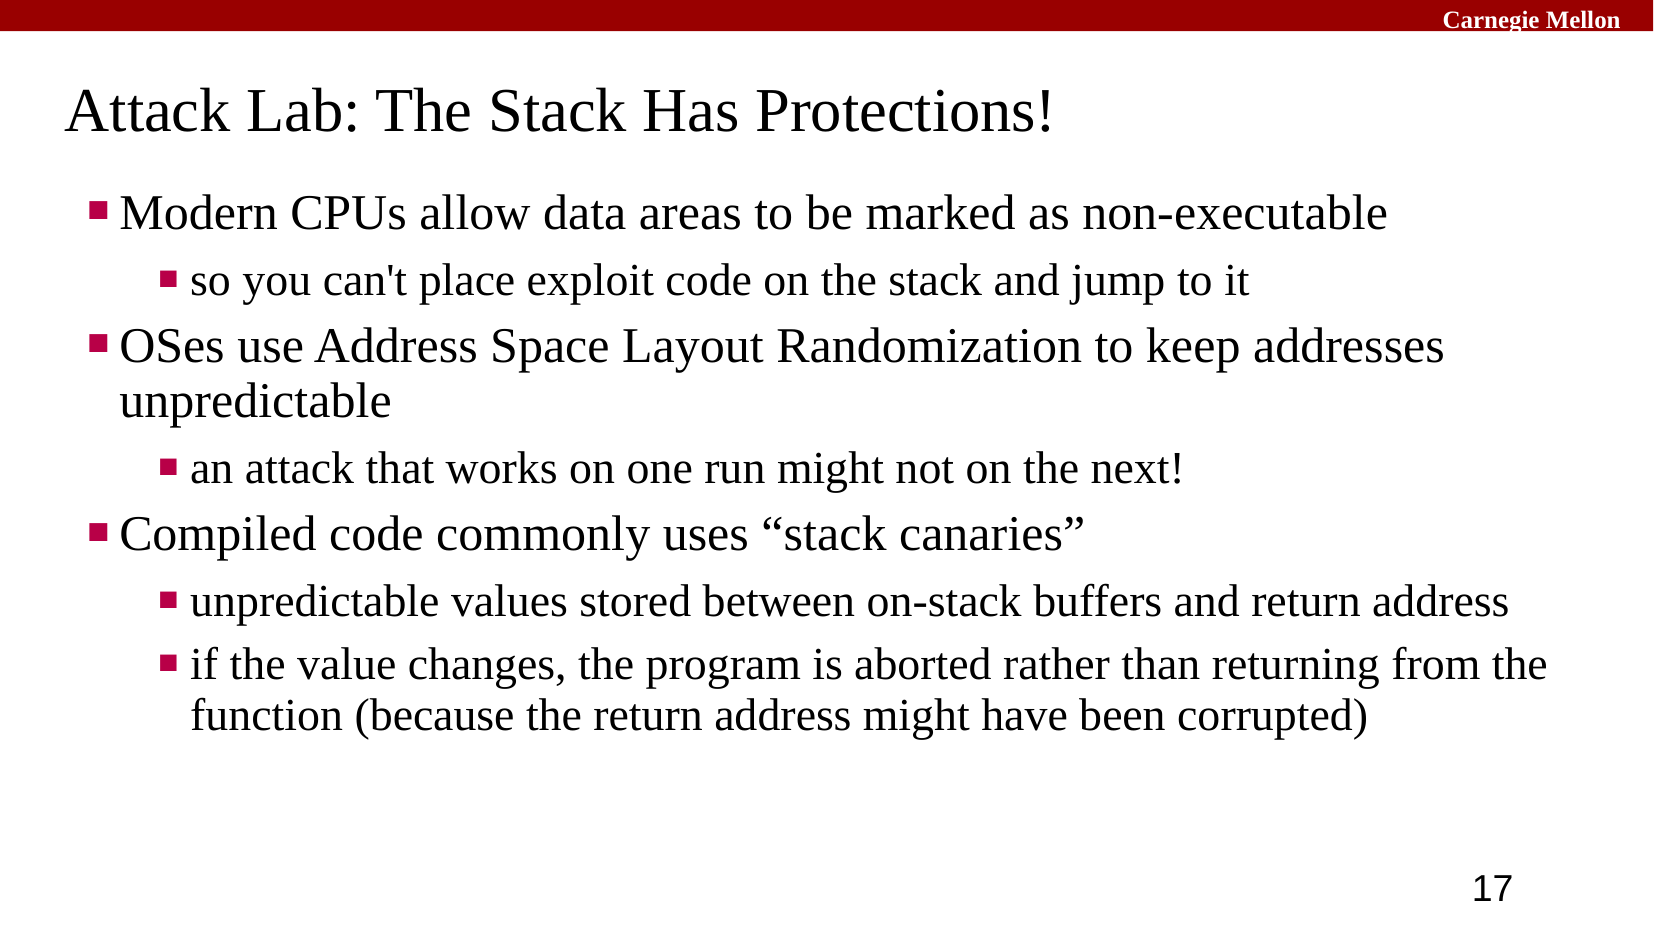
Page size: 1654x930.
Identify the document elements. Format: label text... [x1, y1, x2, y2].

list Modern CPUs allow data areas to be marked as non-executable so you can't place exploit code on the stack and jump to it OSes use Address Space Layout Randomization to keep addresses unpredictable an attack that works on one run might not on the next! Compiled code commonly uses “stack canaries” unpredictable values stored between on-stack buffers and return address if the value changes, the program is aborted rather than returning from the function (because the return address might have been corrupted) [71, 184, 1576, 859]
title Attack Lab: The Stack Has Protections! [64, 58, 1576, 163]
